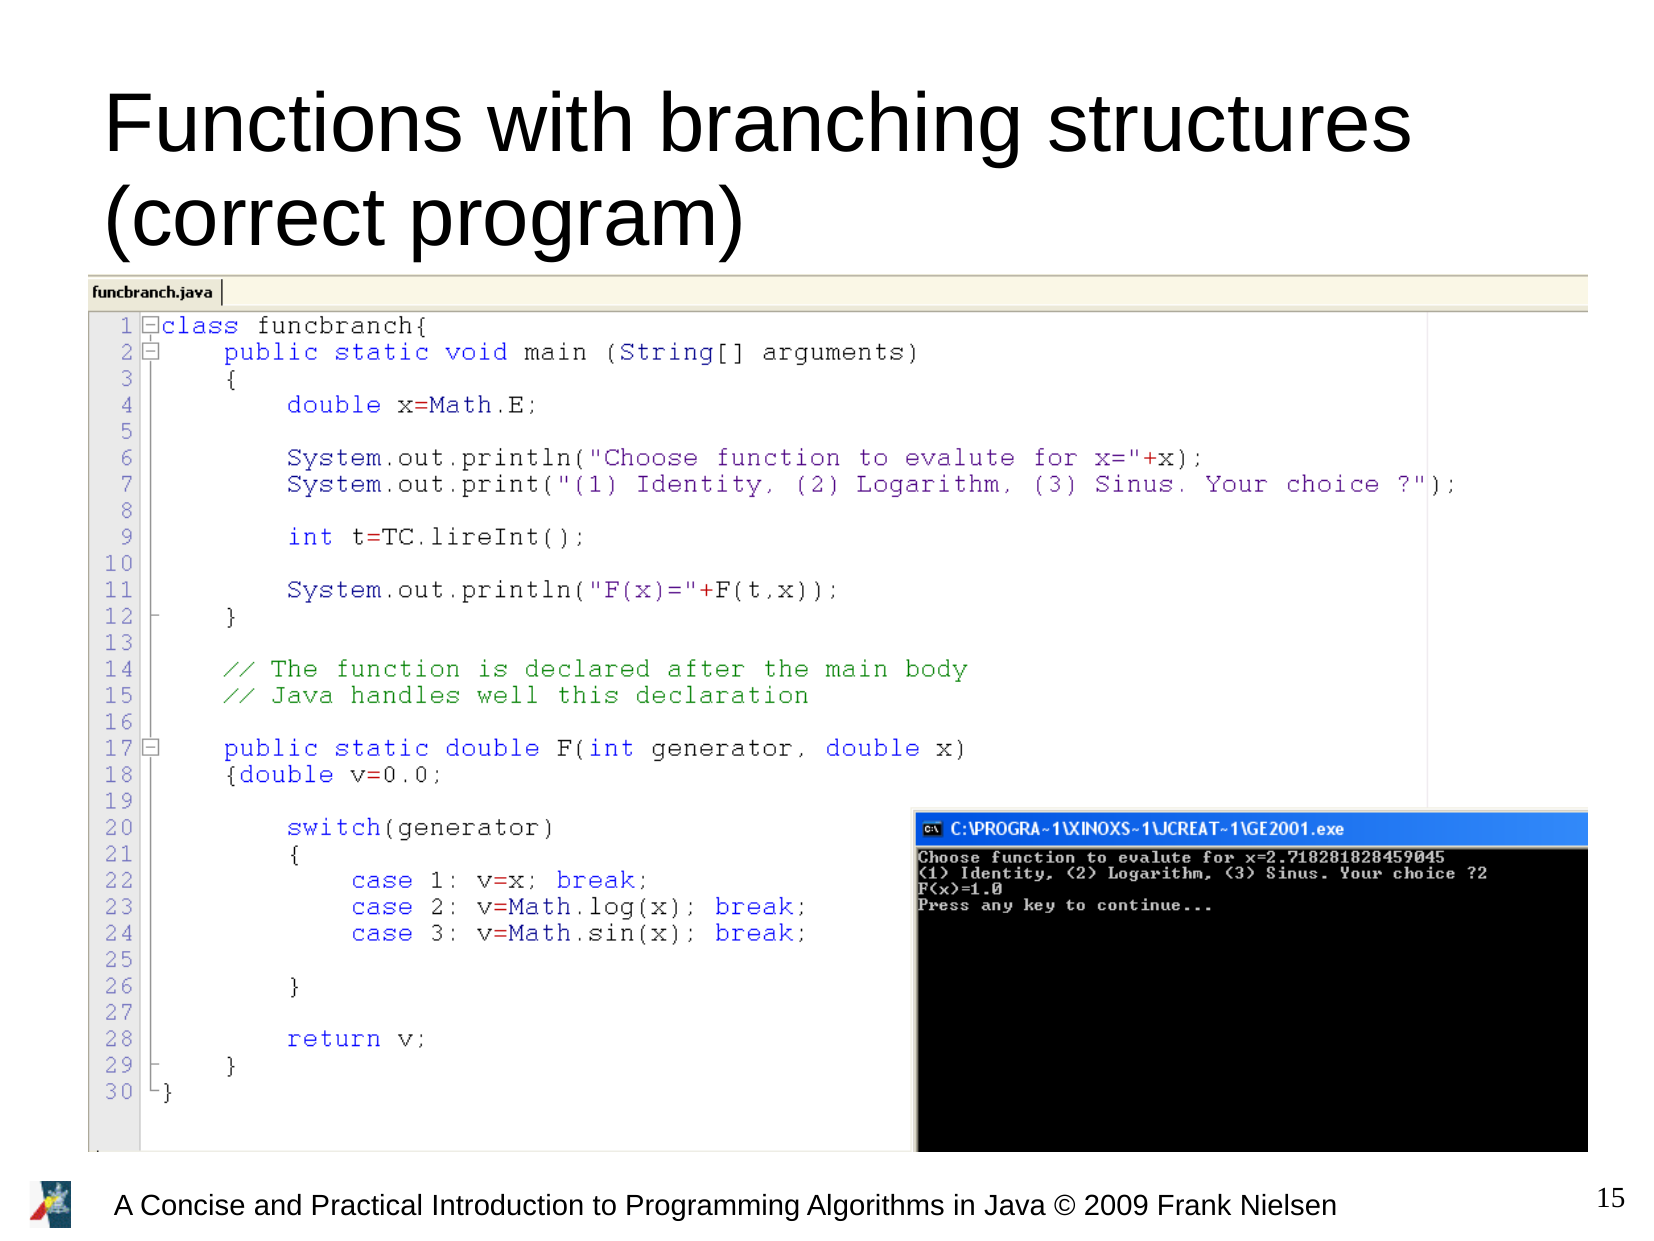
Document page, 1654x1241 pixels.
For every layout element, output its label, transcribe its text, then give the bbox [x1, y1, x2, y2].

picture [29, 1181, 71, 1228]
picture [88, 274, 1588, 1152]
text_box Functions with branching structures (correct program) [88, 69, 1429, 271]
